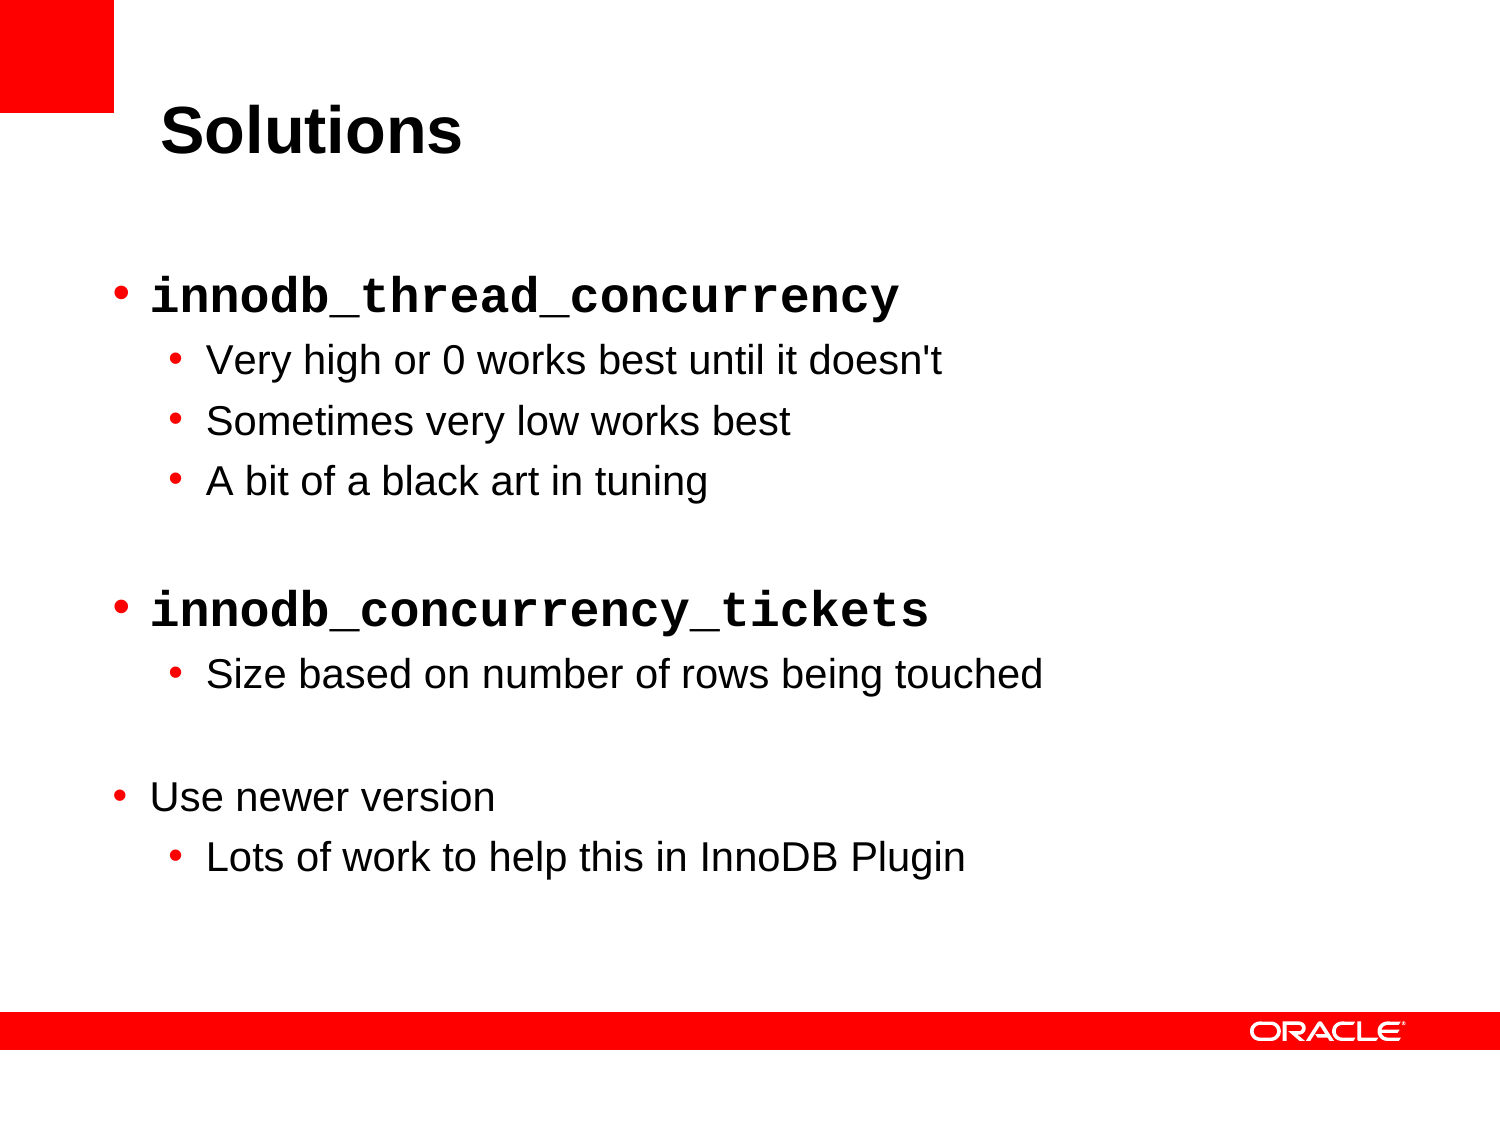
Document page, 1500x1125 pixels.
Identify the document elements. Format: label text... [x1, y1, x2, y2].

picture [0, 0, 114, 113]
picture [0, 1012, 1500, 1050]
title Solutions [145, 49, 1390, 205]
list innodb_thread_concurrency Very high or 0 works best until it doesn't Sometimes very low works best A bit of a black art in tuning innodb_concurrency_tickets Size based on number of rows being touched Use newer version Lots of work to help this in InnoDB Plugin [112, 262, 1349, 975]
